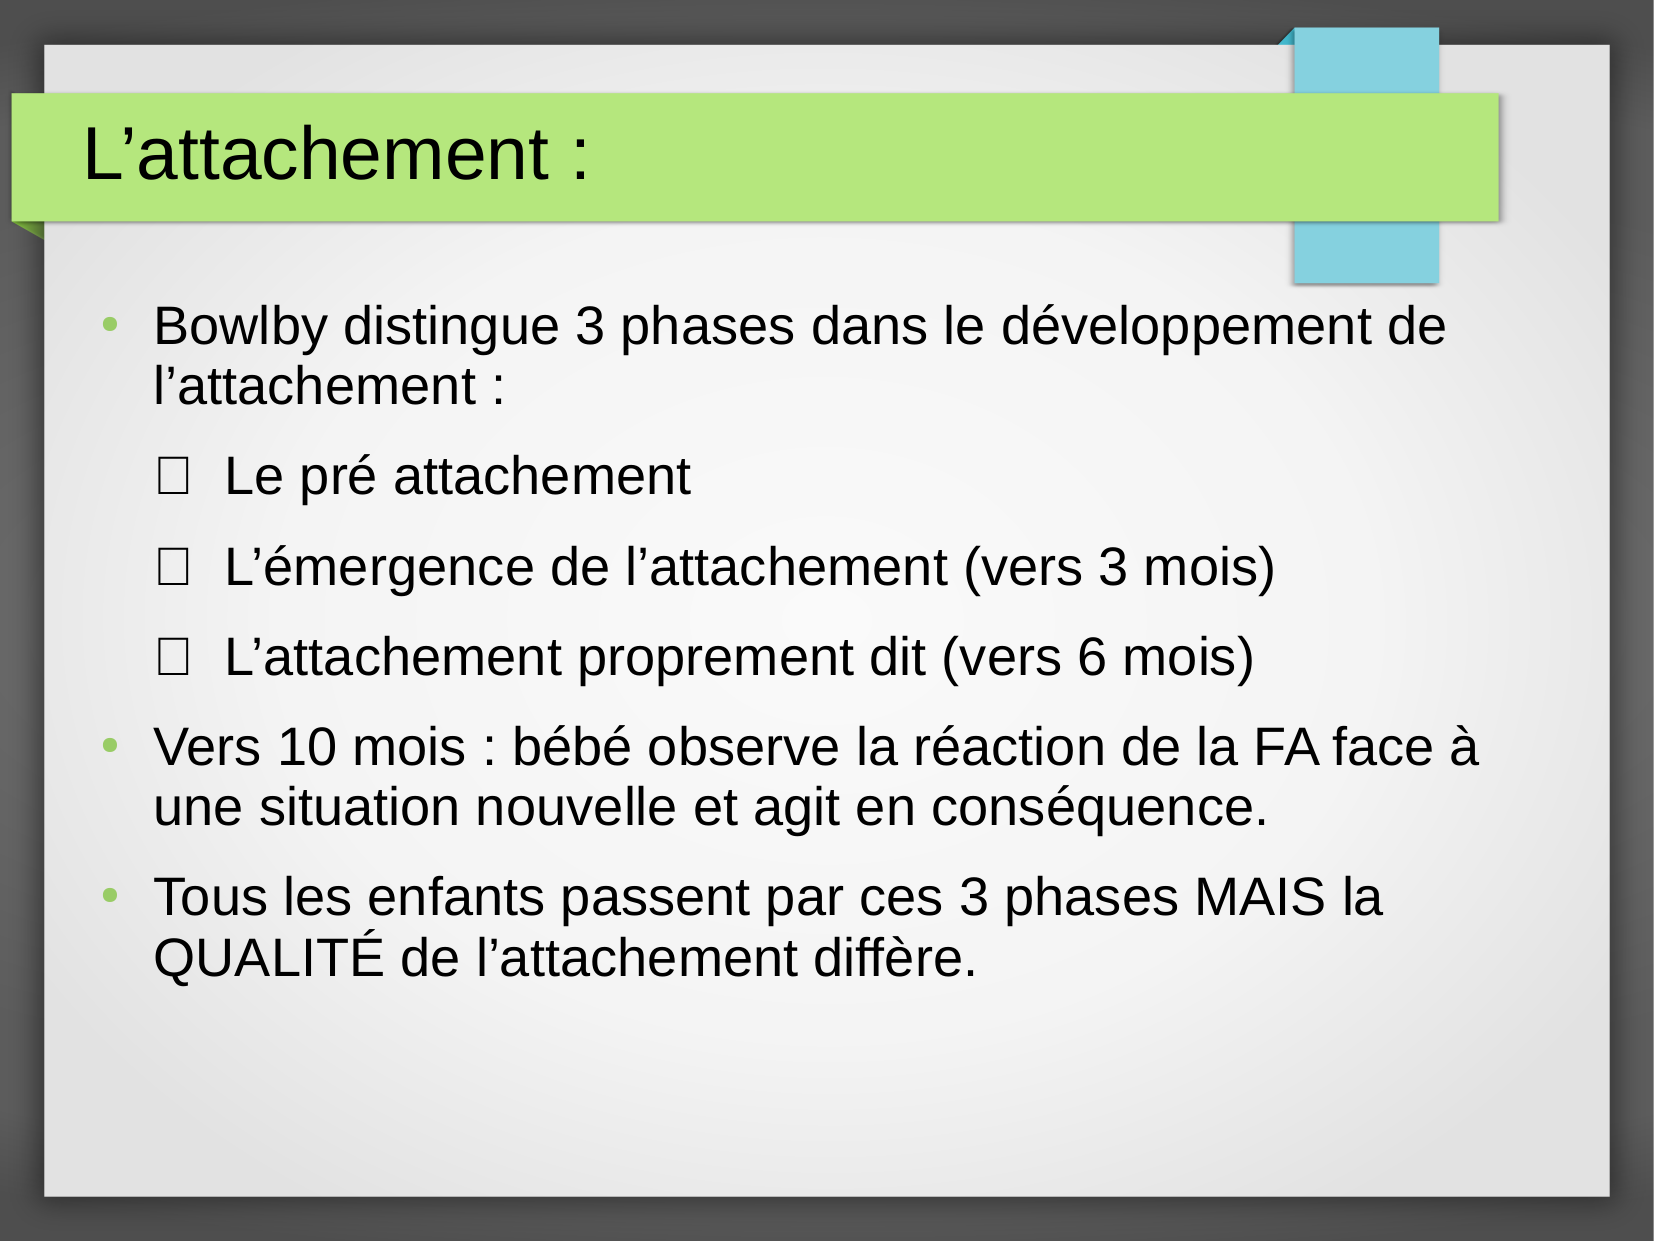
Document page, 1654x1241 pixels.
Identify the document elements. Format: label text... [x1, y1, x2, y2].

list Bowlby distingue 3 phases dans le développement de l’attachement :  Le pré attachement  L’émergence de l’attachement (vers 3 mois)  L’attachement proprement dit (vers 6 mois) Vers 10 mois : bébé observe la réaction de la FA face à une situation nouvelle et agit en conséquence. Tous les enfants passent par ces 3 phases MAIS la QUALITÉ de l’attachement diffère. [82, 295, 1571, 1015]
title L’attachement : [82, 94, 1264, 213]
picture [0, 0, 1654, 1241]
